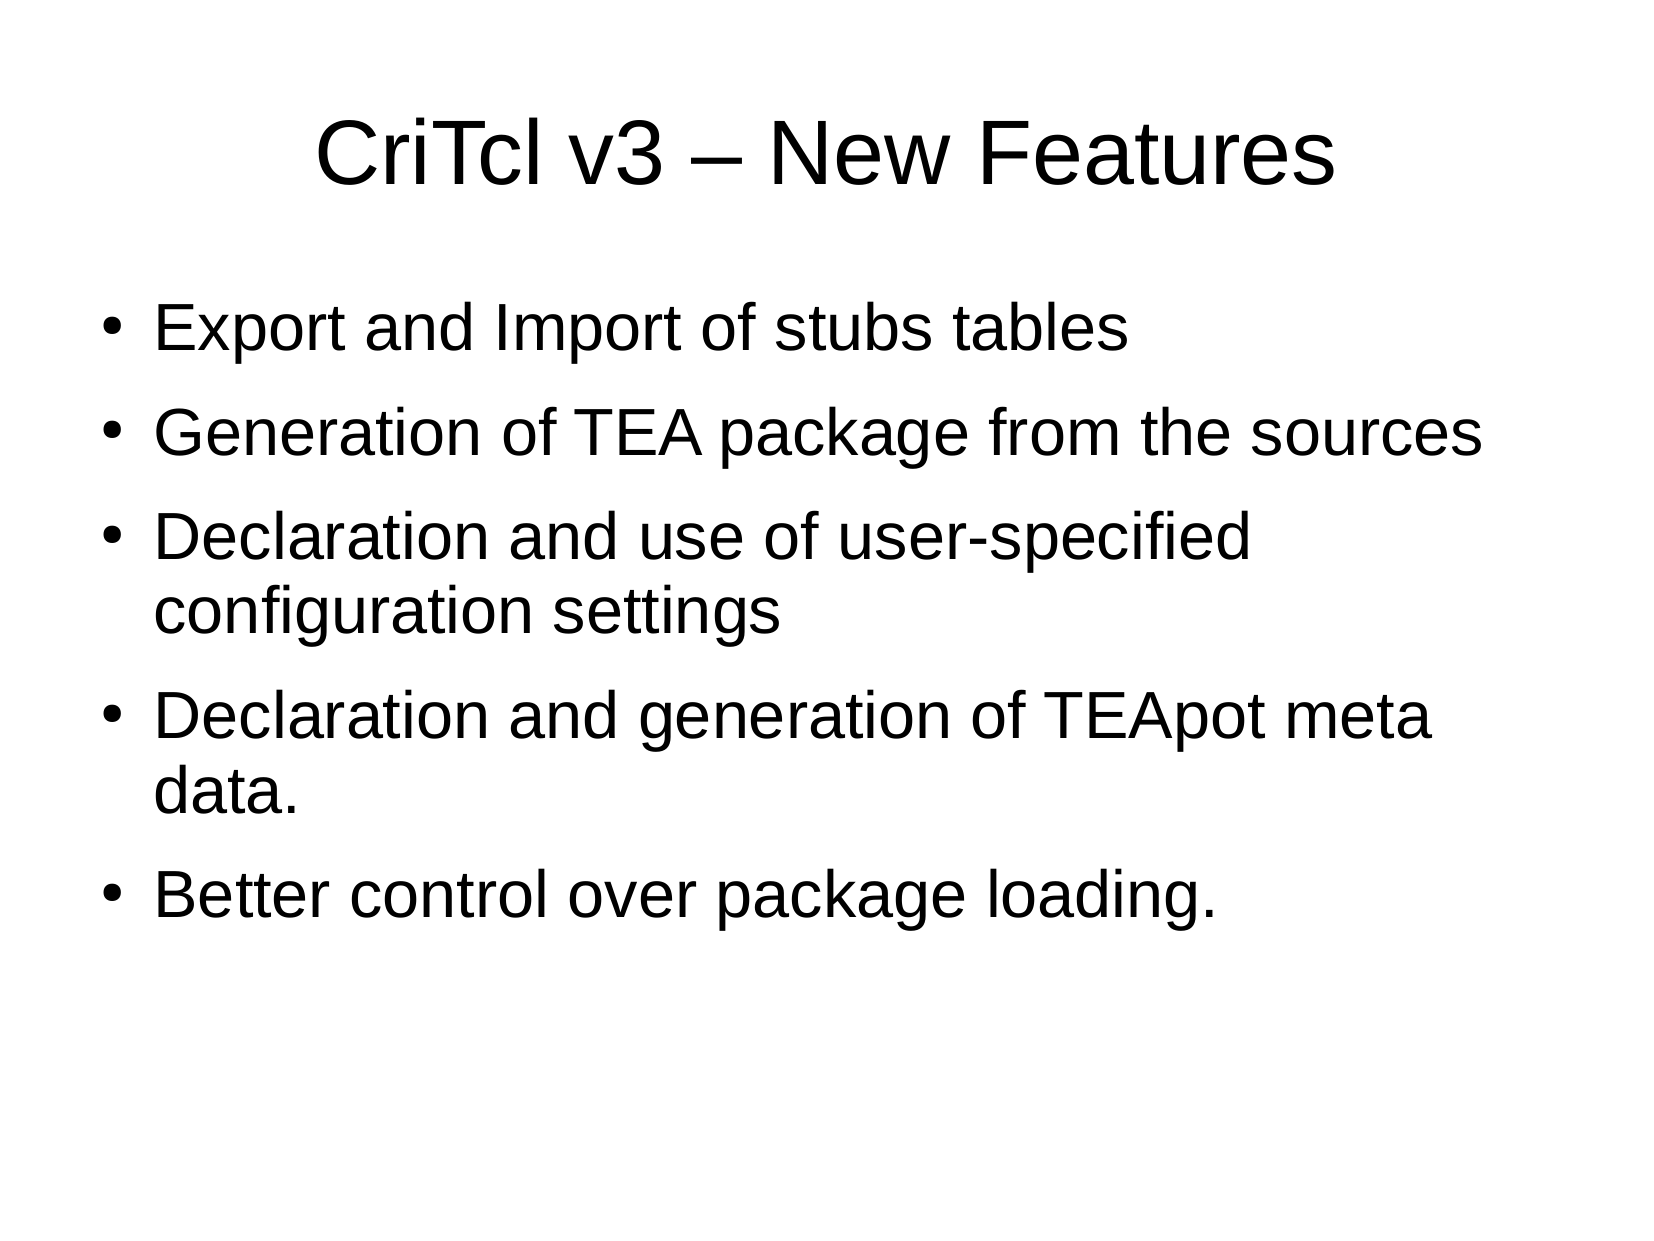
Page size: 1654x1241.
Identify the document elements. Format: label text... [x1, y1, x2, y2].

list Export and Import of stubs tables Generation of TEA package from the sources Declaration and use of user-specified configuration settings Declaration and generation of TEApot meta data. Better control over package loading. [82, 290, 1571, 1094]
title CriTcl v3 – New Features [82, 56, 1571, 250]
